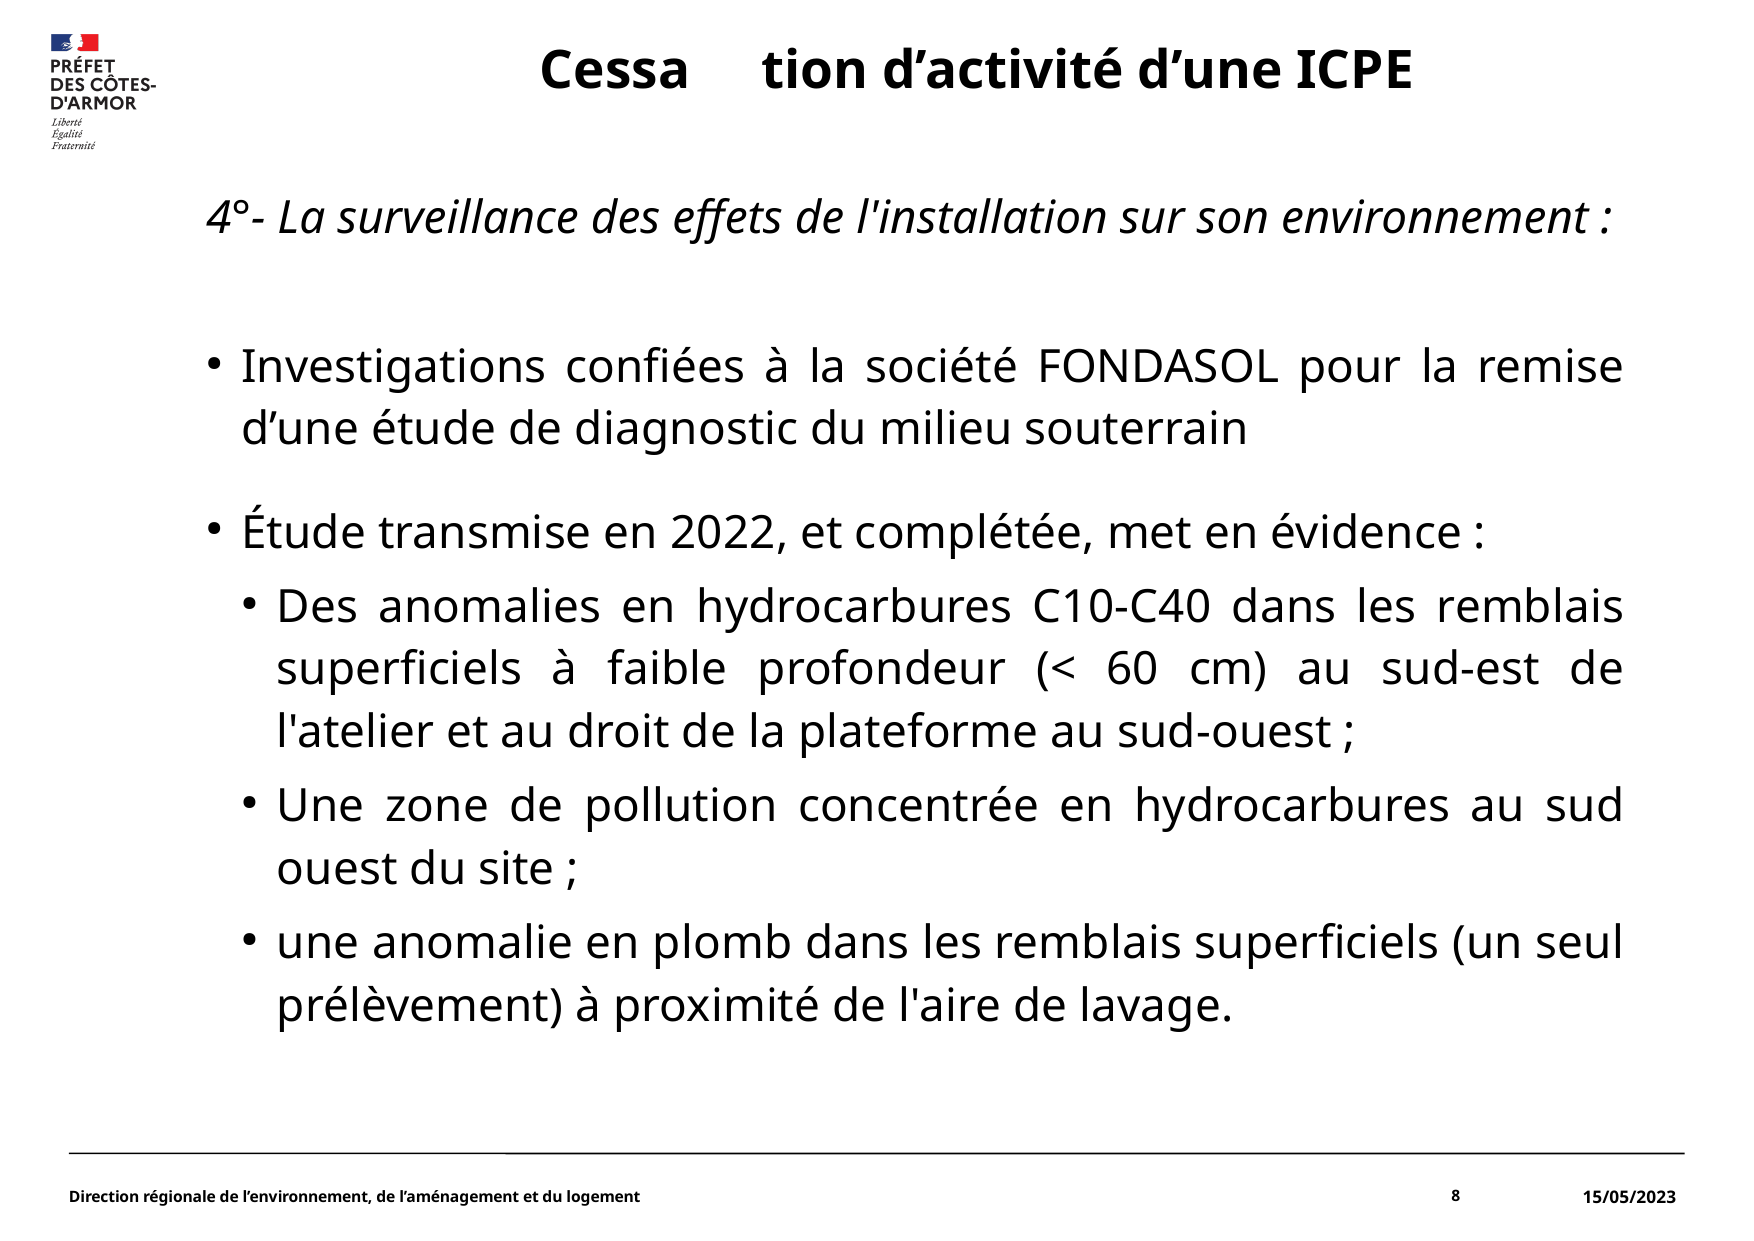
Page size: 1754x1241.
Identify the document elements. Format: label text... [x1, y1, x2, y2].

text_box 4°- La surveillance des effets de l'installation sur son environnement : Investigations confiées à la société FONDASOL pour la remise d’une étude de diagnostic du milieu souterrain Étude transmise en 2022, et complétée, met en évidence : Des anomalies en hydrocarbures C10-C40 dans les remblais superficiels à faible profondeur (< 60 cm) au sud-est de l'atelier et au droit de la plateforme au sud-ouest ; Une zone de pollution concentrée en hydrocarbures au sud ouest du site ; une anomalie en plomb dans les remblais superficiels (un seul prélèvement) à proximité de l'aire de lavage. [191, 177, 1642, 1241]
title Cessa tion d’activité d’une ICPE [361, 42, 1593, 127]
